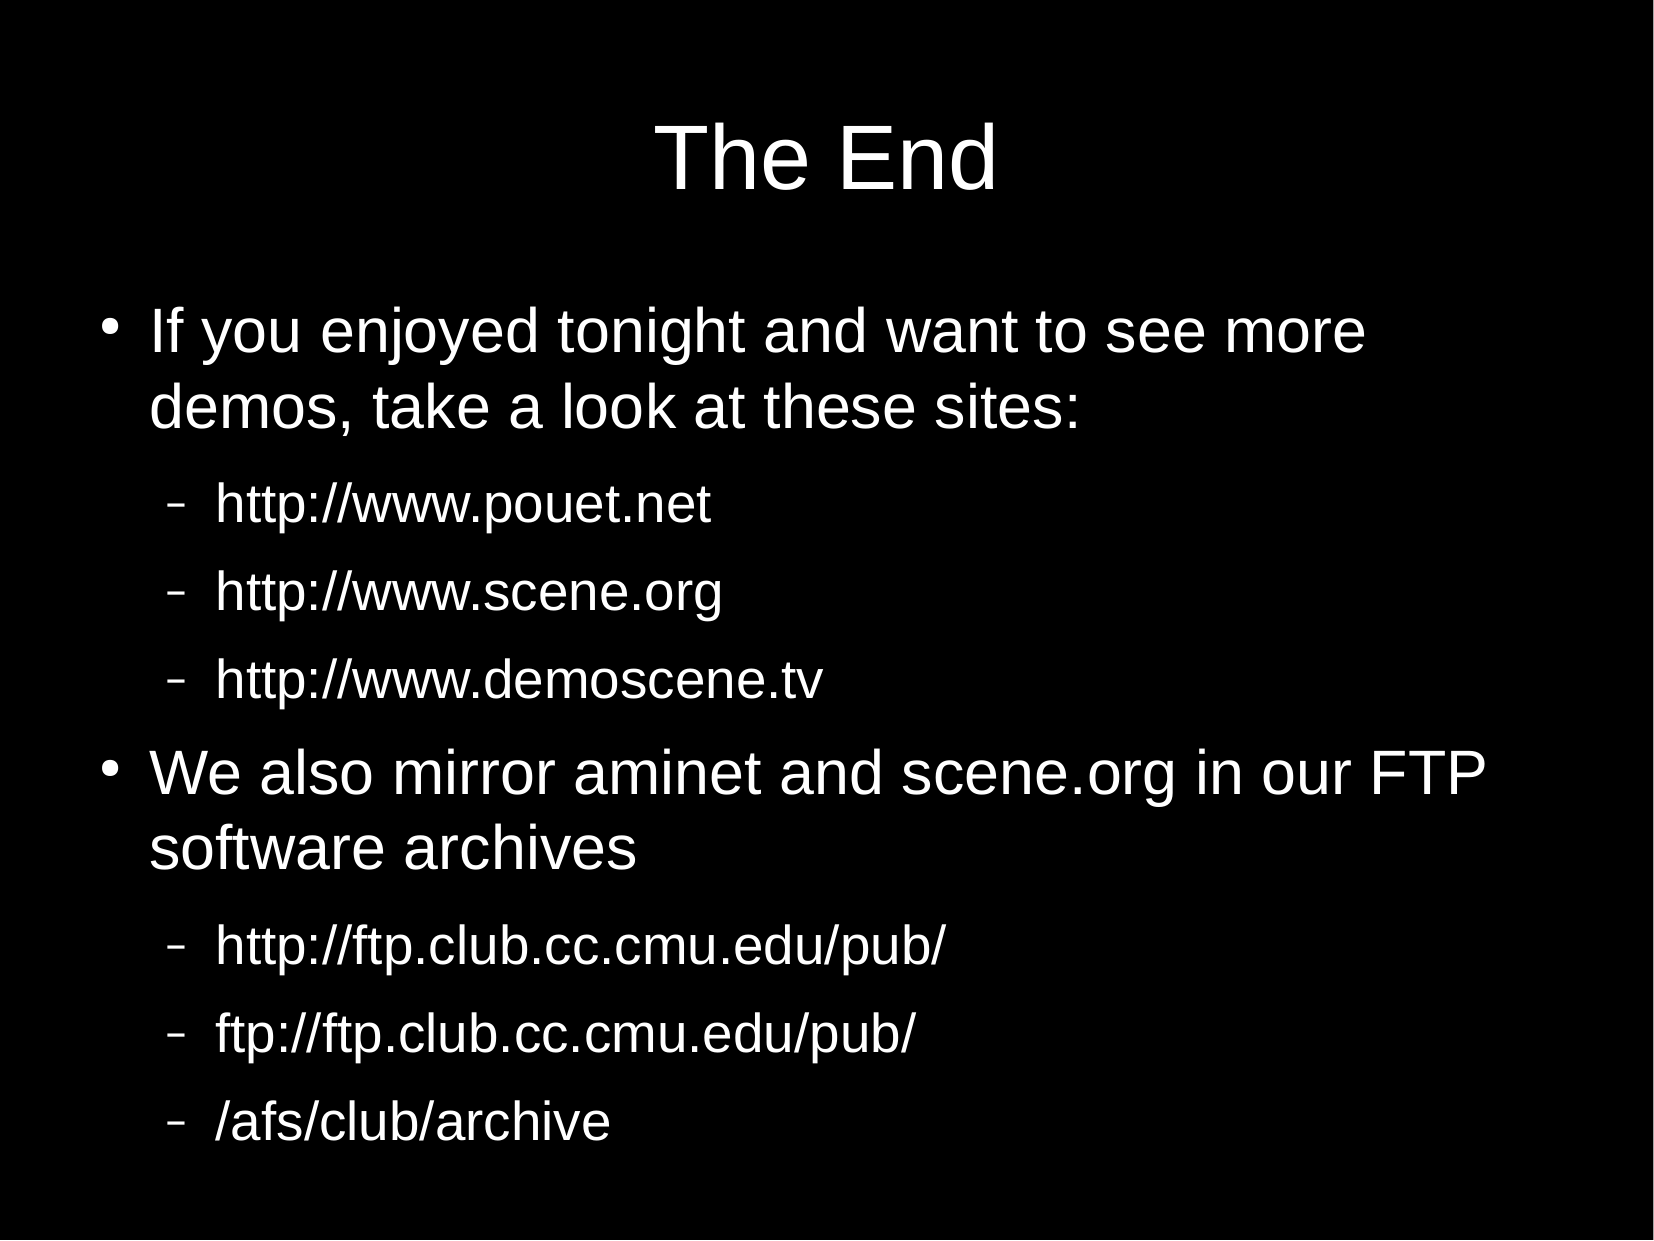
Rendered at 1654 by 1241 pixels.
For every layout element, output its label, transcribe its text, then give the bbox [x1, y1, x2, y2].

list If you enjoyed tonight and want to see more demos, take a look at these sites: http://www.pouet.net http://www.scene.org http://www.demoscene.tv We also mirror aminet and scene.org in our FTP software archives http://ftp.club.cc.cmu.edu/pub/ ftp://ftp.club.cc.cmu.edu/pub/ /afs/club/archive [82, 290, 1571, 1155]
title The End [82, 56, 1571, 249]
